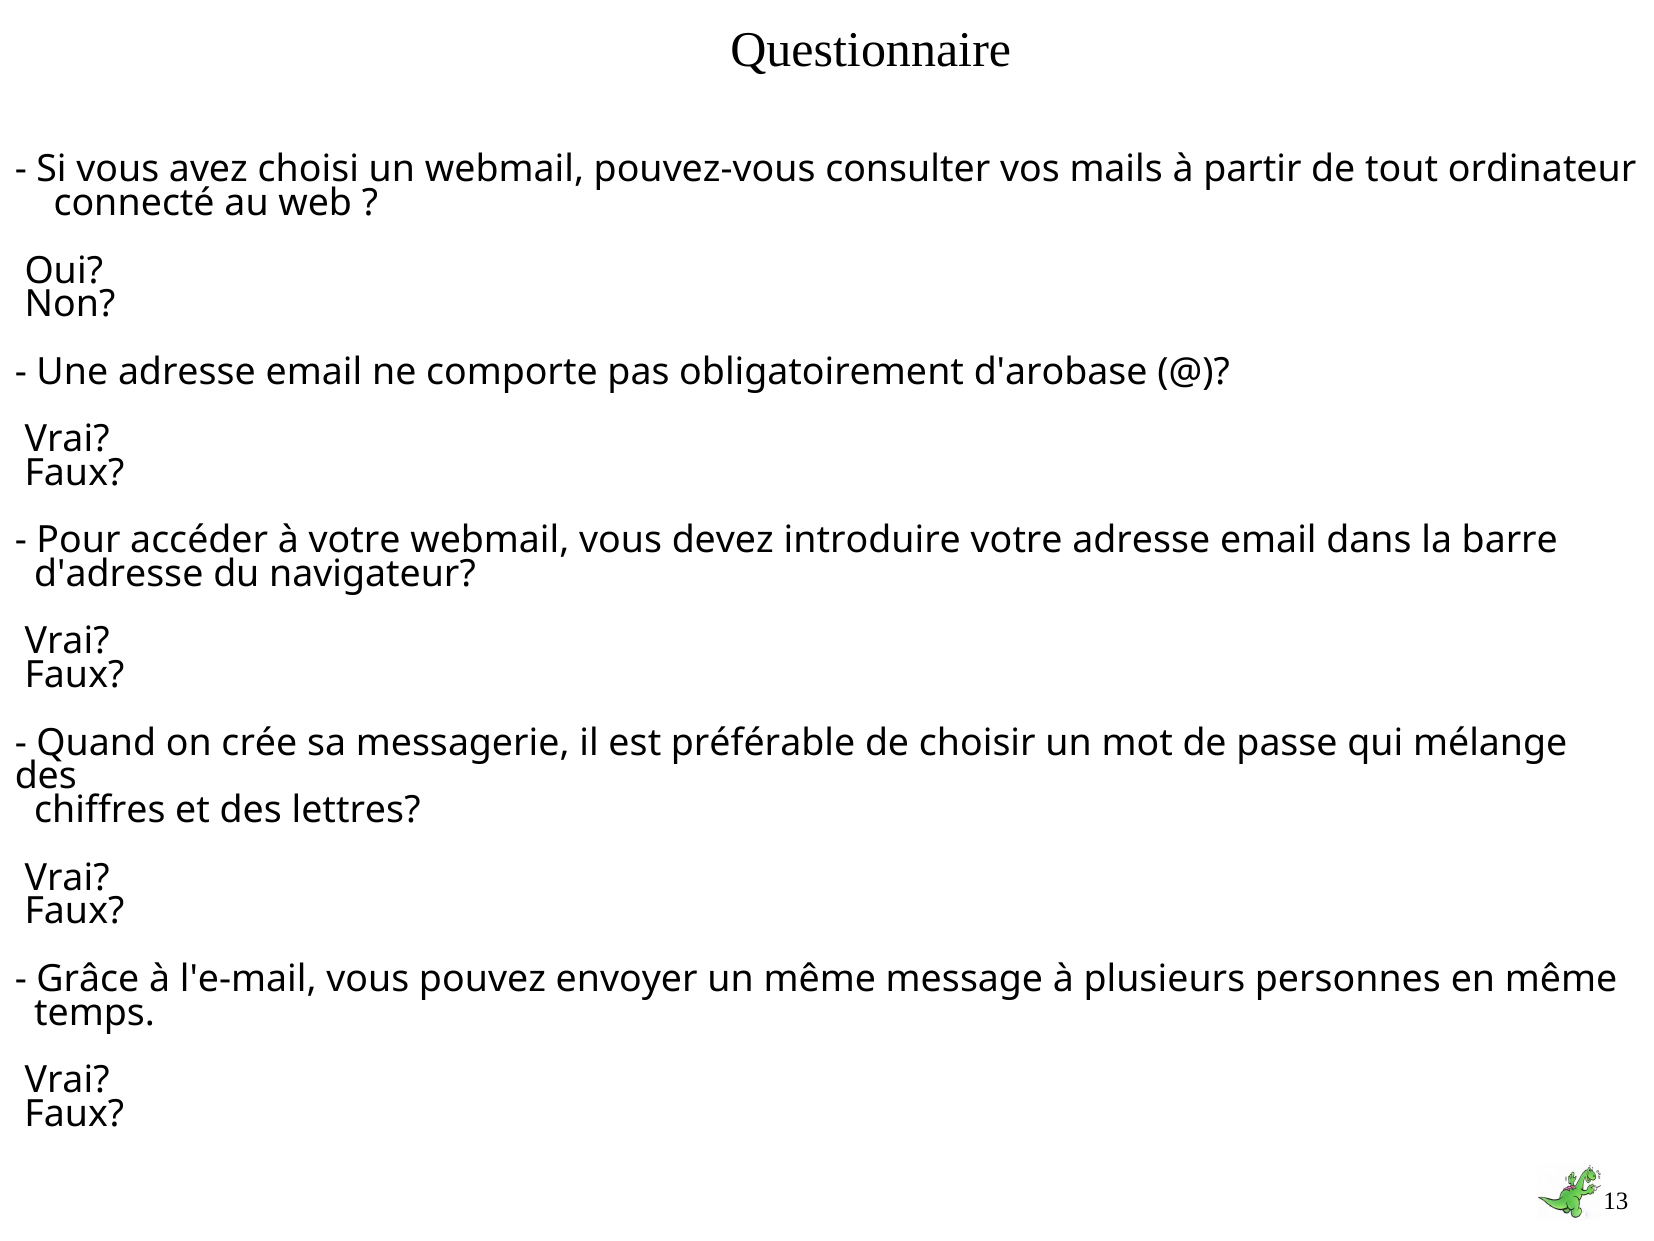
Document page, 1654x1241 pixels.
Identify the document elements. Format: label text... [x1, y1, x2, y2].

text_box 13 [1603, 1186, 1632, 1216]
text_box Questionnaire [560, 29, 1181, 102]
text_box - Si vous avez choisi un webmail, pouvez-vous consulter vos mails à partir de tout ordinateur connecté au web ? Oui? Non? - Une adresse email ne comporte pas obligatoirement d'arobase (@)? Vrai? Faux? - Pour accéder à votre webmail, vous devez introduire votre adresse email dans la barre d'adresse du navigateur? Vrai? Faux? - Quand on crée sa messagerie, il est préférable de choisir un mot de passe qui mélange des chiffres et des lettres? Vrai? Faux? - Grâce à l'e-mail, vous pouvez envoyer un même message à plusieurs personnes en même temps. Vrai? Faux? [0, 147, 1654, 1151]
picture [1537, 1163, 1601, 1220]
